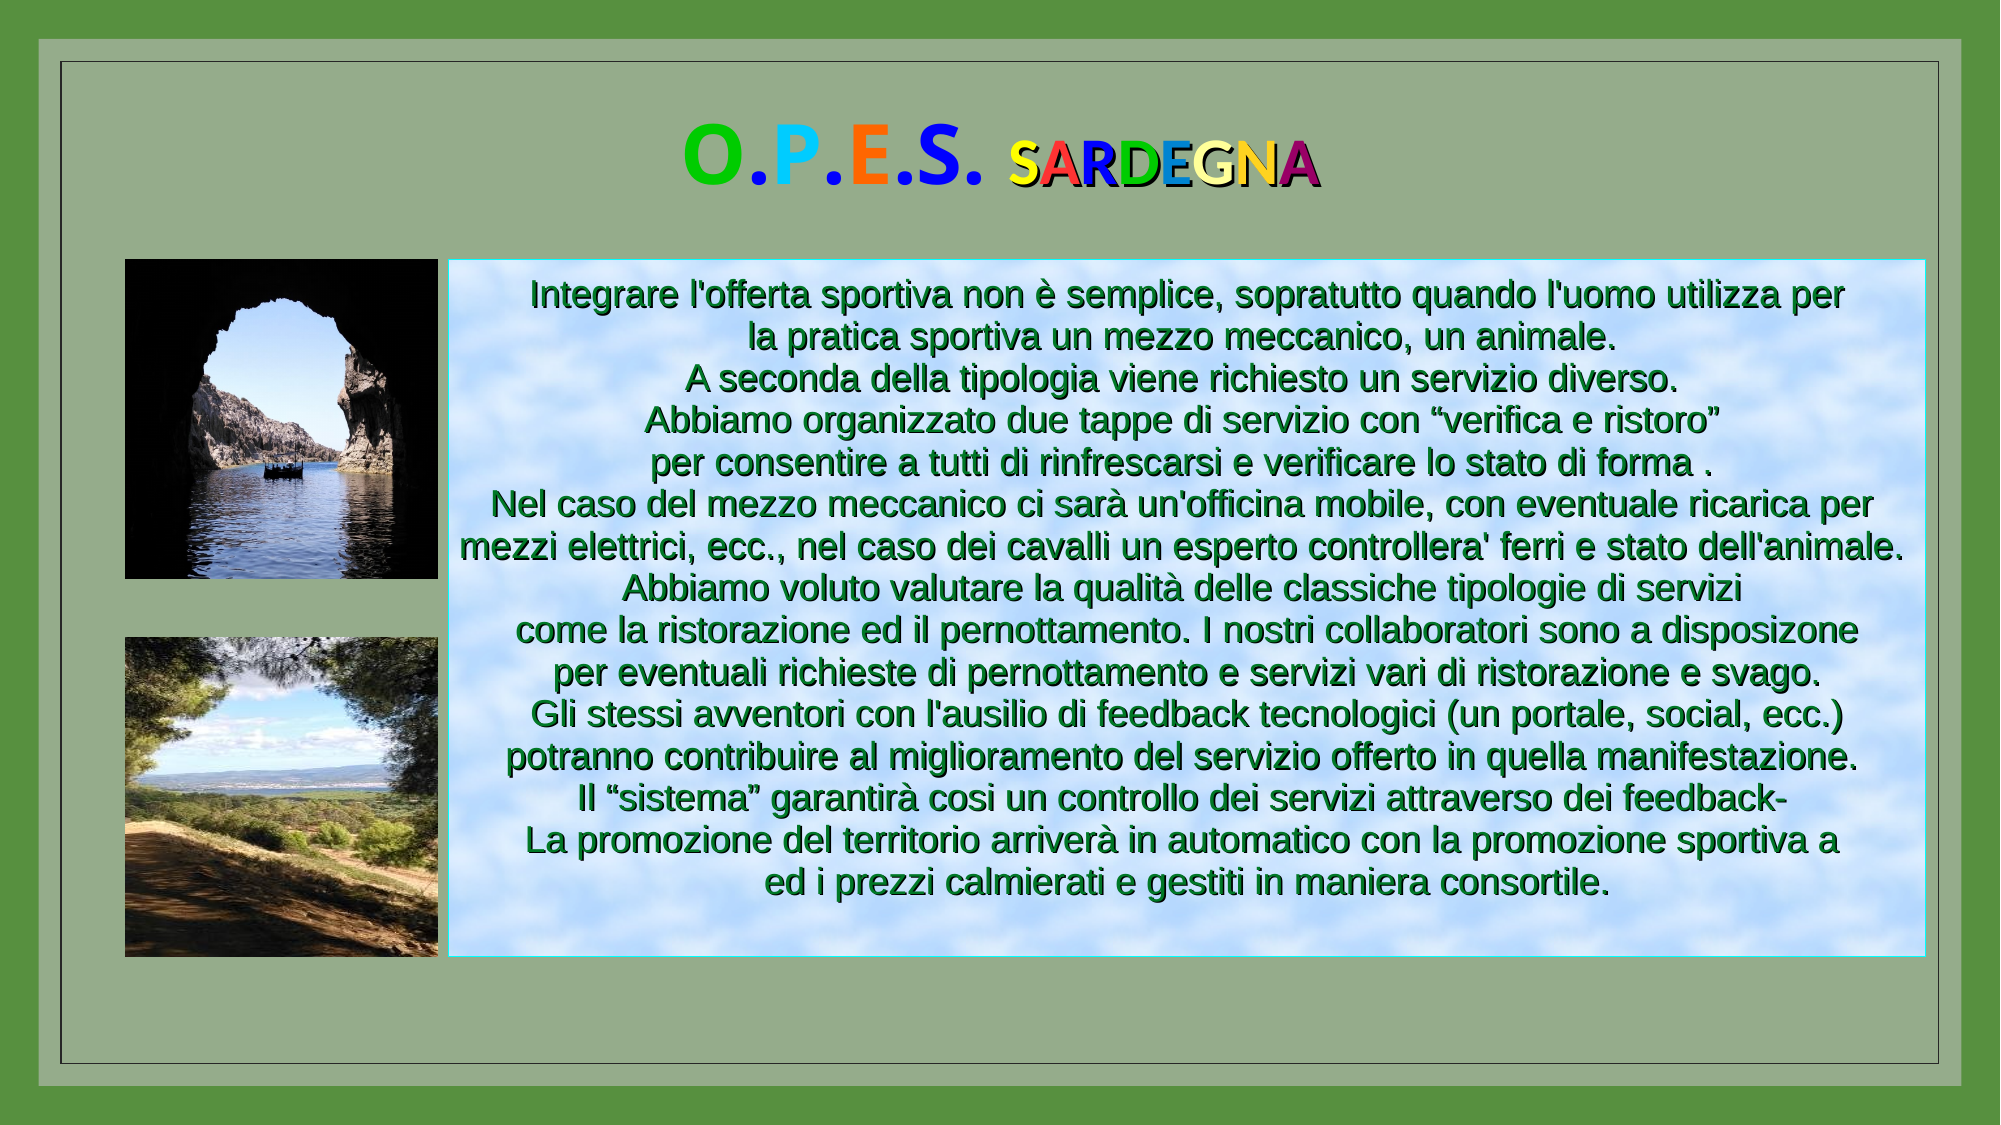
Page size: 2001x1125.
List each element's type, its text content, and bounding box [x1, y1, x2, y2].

text_box Integrare l'offerta sportiva non è semplice, sopratutto quando l'uomo utilizza per la pratica sportiva un mezzo meccanico, un animale. A seconda della tipologia viene richiesto un servizio diverso. Abbiamo organizzato due tappe di servizio con “verifica e ristoro” per consentire a tutti di rinfrescarsi e verificare lo stato di forma . Nel caso del mezzo meccanico ci sarà un'officina mobile, con eventuale ricarica per mezzi elettrici, ecc., nel caso dei cavalli un esperto controllera' ferri e stato dell'animale. Abbiamo voluto valutare la qualità delle classiche tipologie di servizi come la ristorazione ed il pernottamento. I nostri collaboratori sono a disposizone per eventuali richieste di pernottamento e servizi vari di ristorazione e svago. Gli stessi avventori con l'ausilio di feedback tecnologici (un portale, social, ecc.) potranno contribuire al miglioramento del servizio offerto in quella manifestazione. Il “sistema” garantirà cosi un controllo dei servizi attraverso dei feedback- La promozione del territorio arriverà in automatico con la promozione sportiva a ed i prezzi calmierati e gestiti in maniera consortile. [448, 259, 1926, 957]
picture [125, 637, 438, 957]
title O.P.E.S. SARDEGNA [174, 105, 1825, 331]
picture [125, 259, 438, 579]
